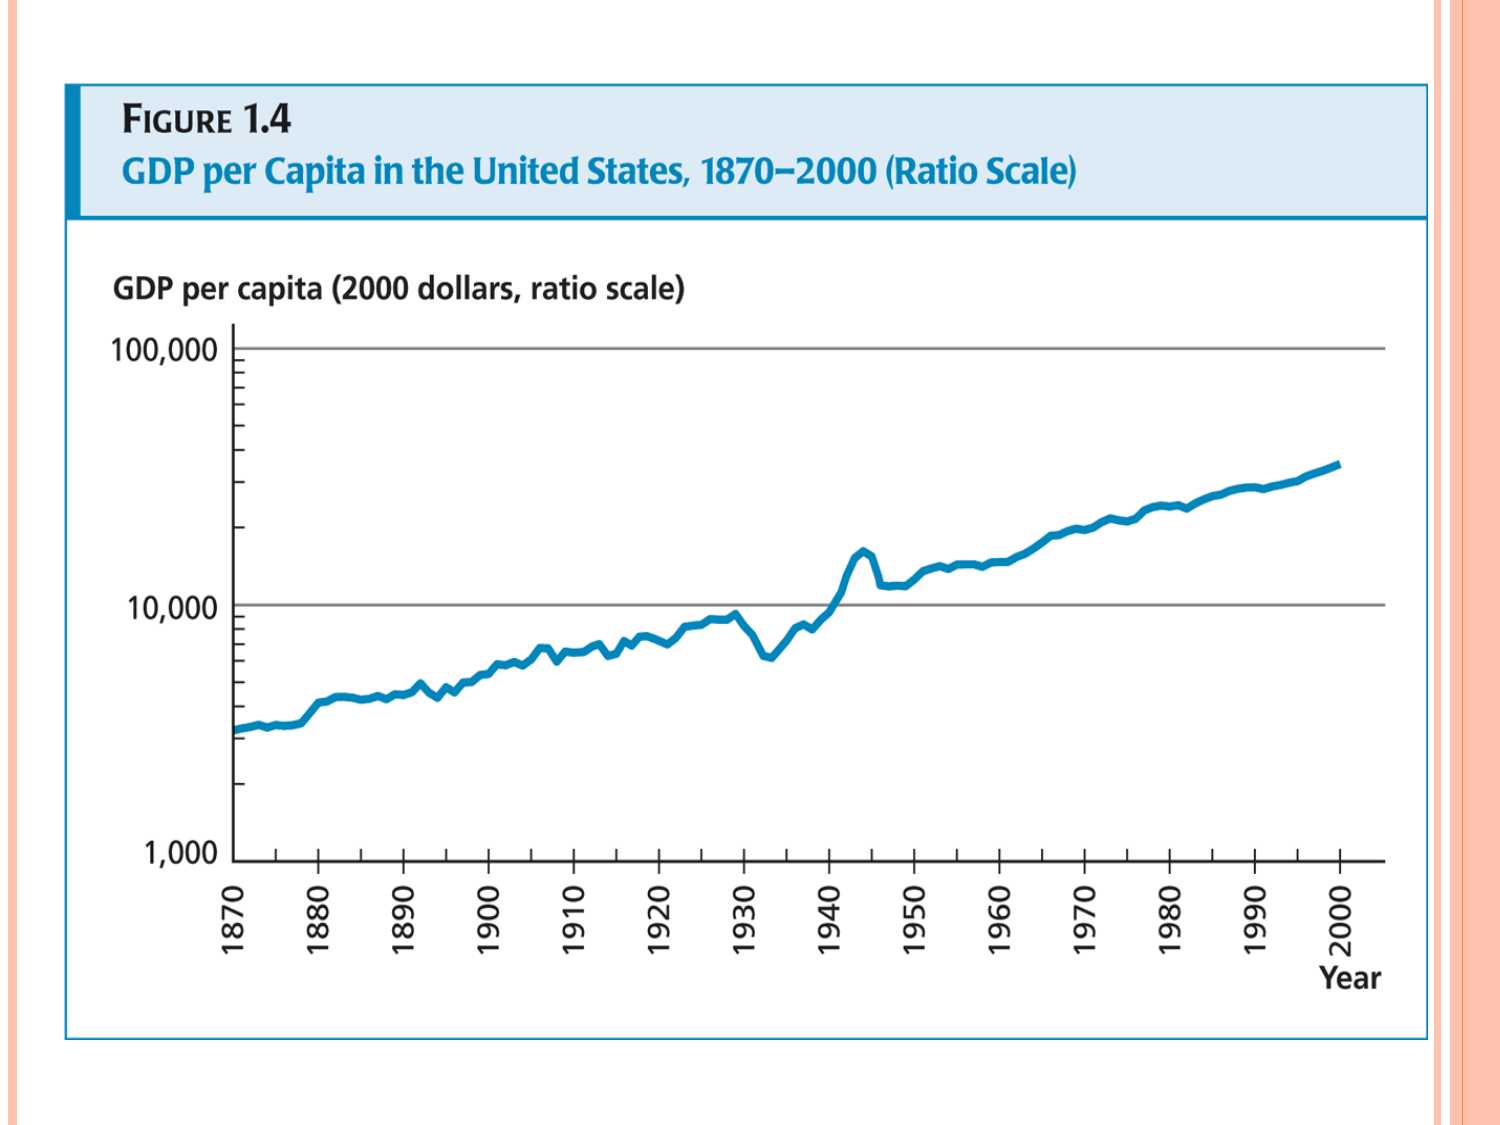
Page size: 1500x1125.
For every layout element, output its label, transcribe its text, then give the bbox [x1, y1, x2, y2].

text_box <numéro> [1428, 940, 1434, 1027]
picture [64, 83, 1428, 1040]
